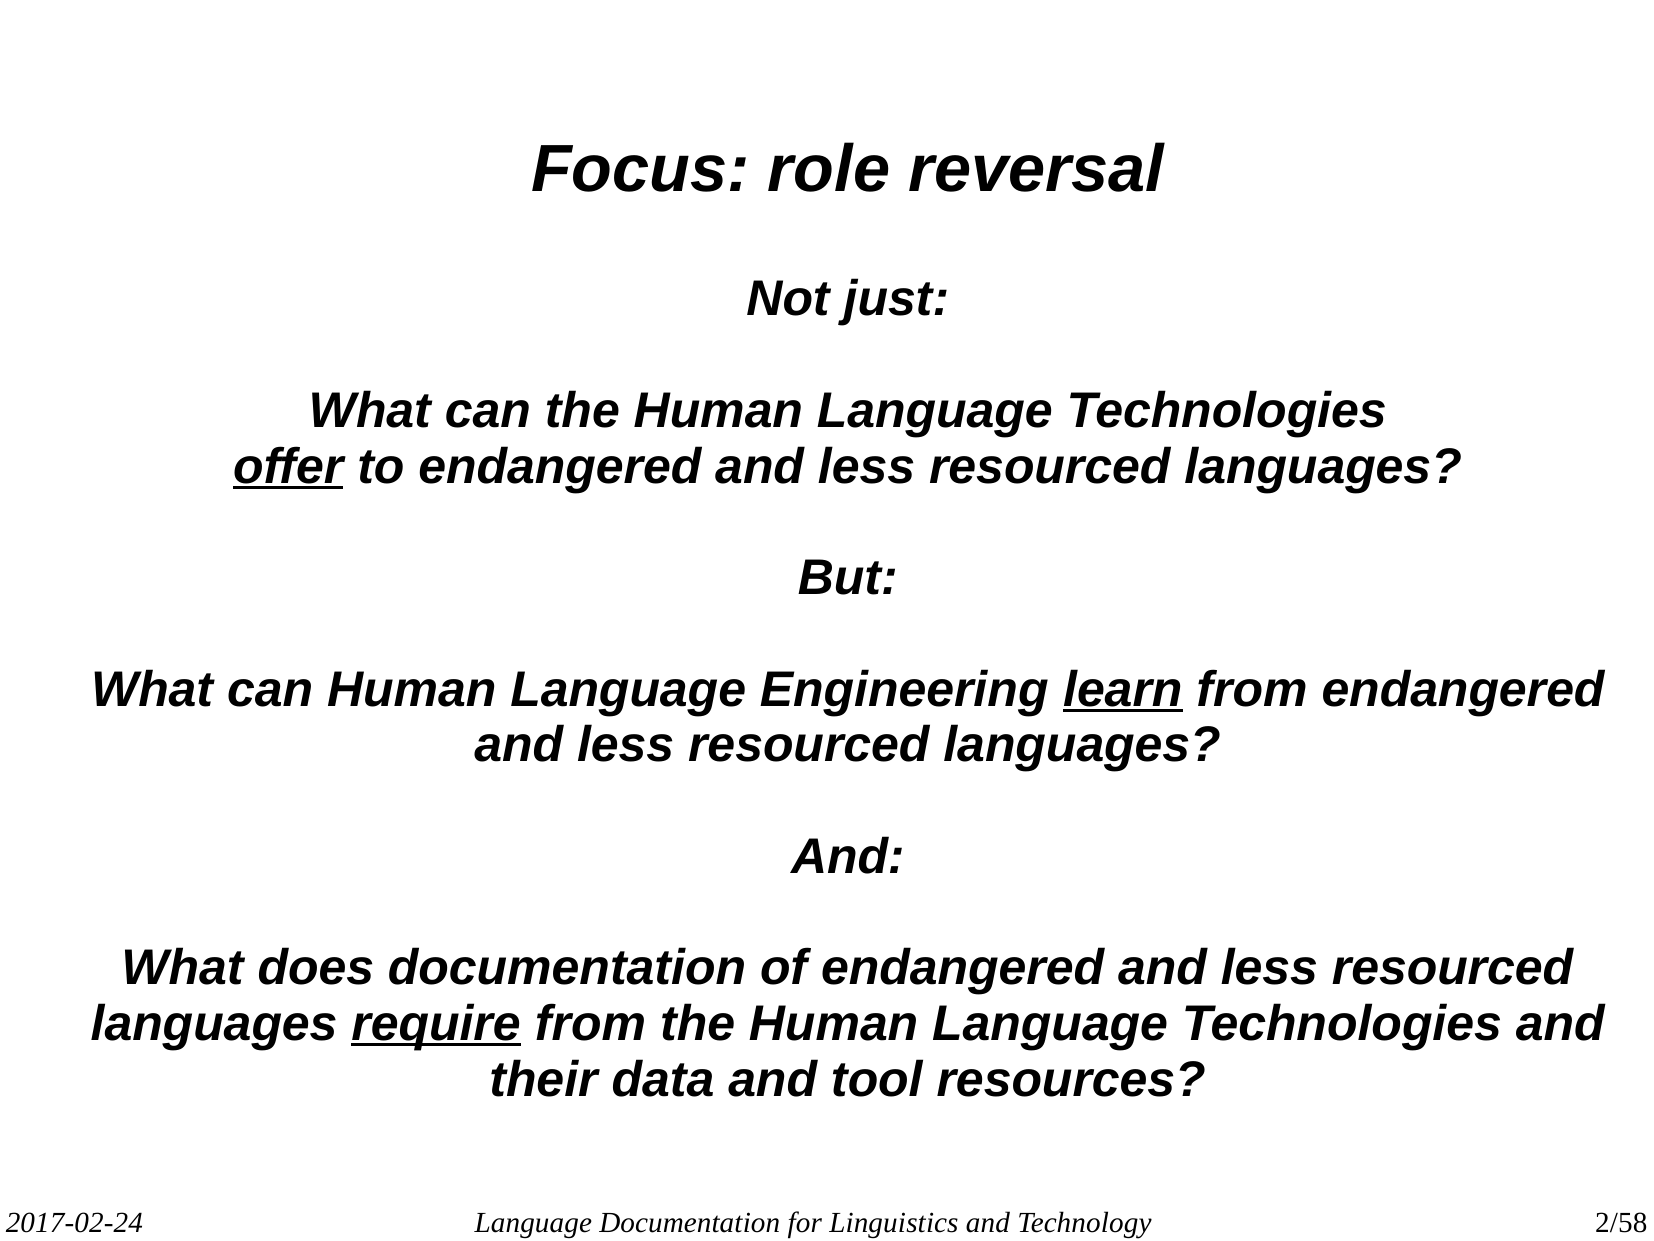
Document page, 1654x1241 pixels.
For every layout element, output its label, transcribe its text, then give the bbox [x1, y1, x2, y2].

title Focus: role reversal Not just: What can the Human Language Technologies offer to endangered and less resourced languages? But: What can Human Language Engineering learn from endangered and less resourced languages? And: What does documentation of endangered and less resourced languages require from the Human Language Technologies and their data and tool resources? [70, 62, 1625, 1176]
